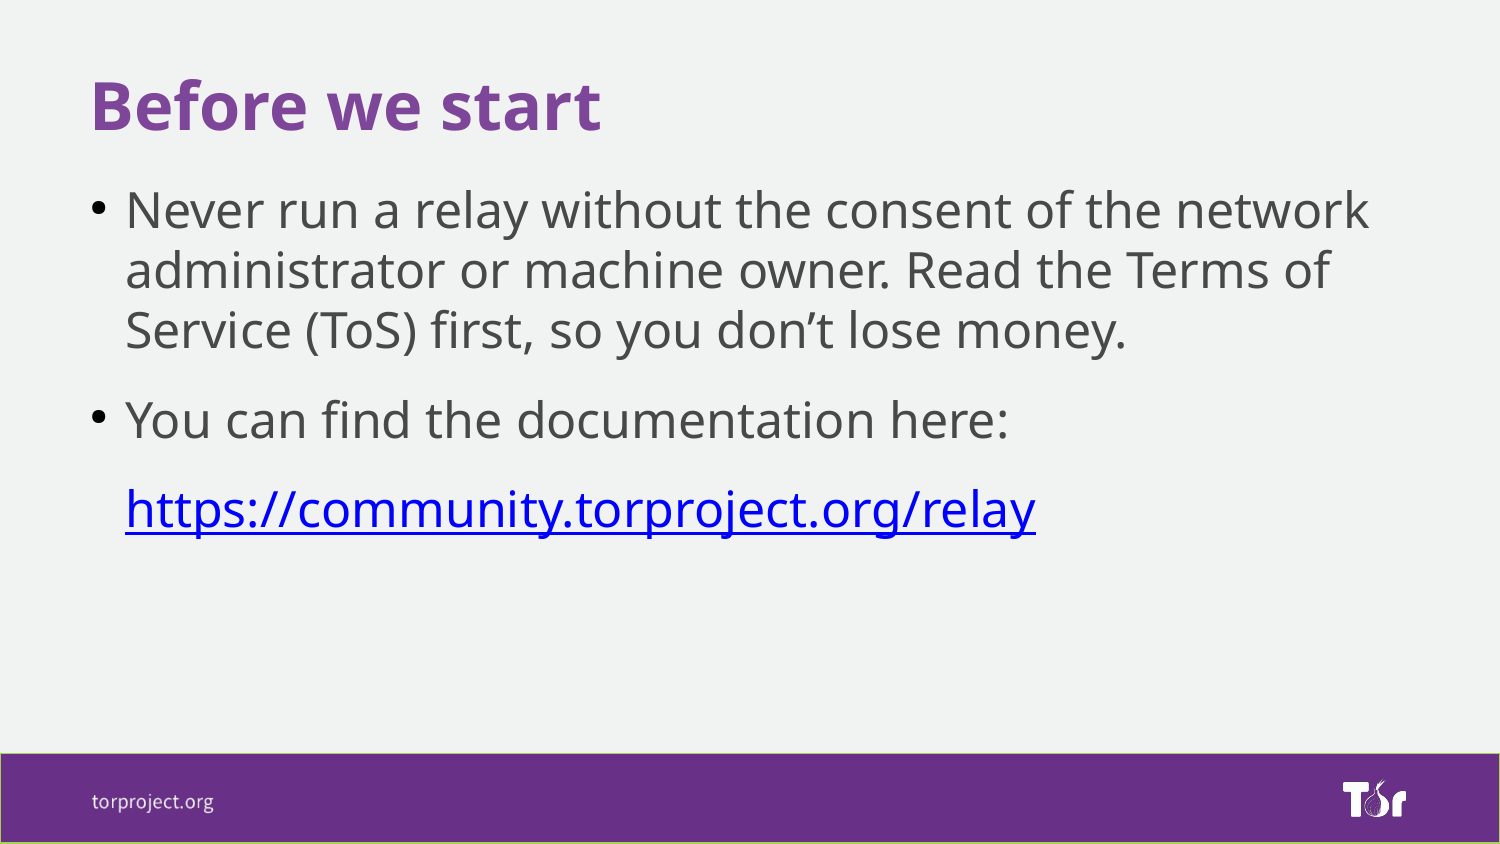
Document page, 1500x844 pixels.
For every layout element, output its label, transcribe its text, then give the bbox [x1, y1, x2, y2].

text_box Never run a relay without the consent of the network administrator or machine owner. Read the Terms of Service (ToS) first, so you don’t lose money. You can find the documentation here: https://community.torproject.org/relay [75, 171, 1425, 728]
picture [1343, 778, 1406, 817]
text_box Before we start [75, 33, 1425, 171]
picture [75, 780, 604, 821]
